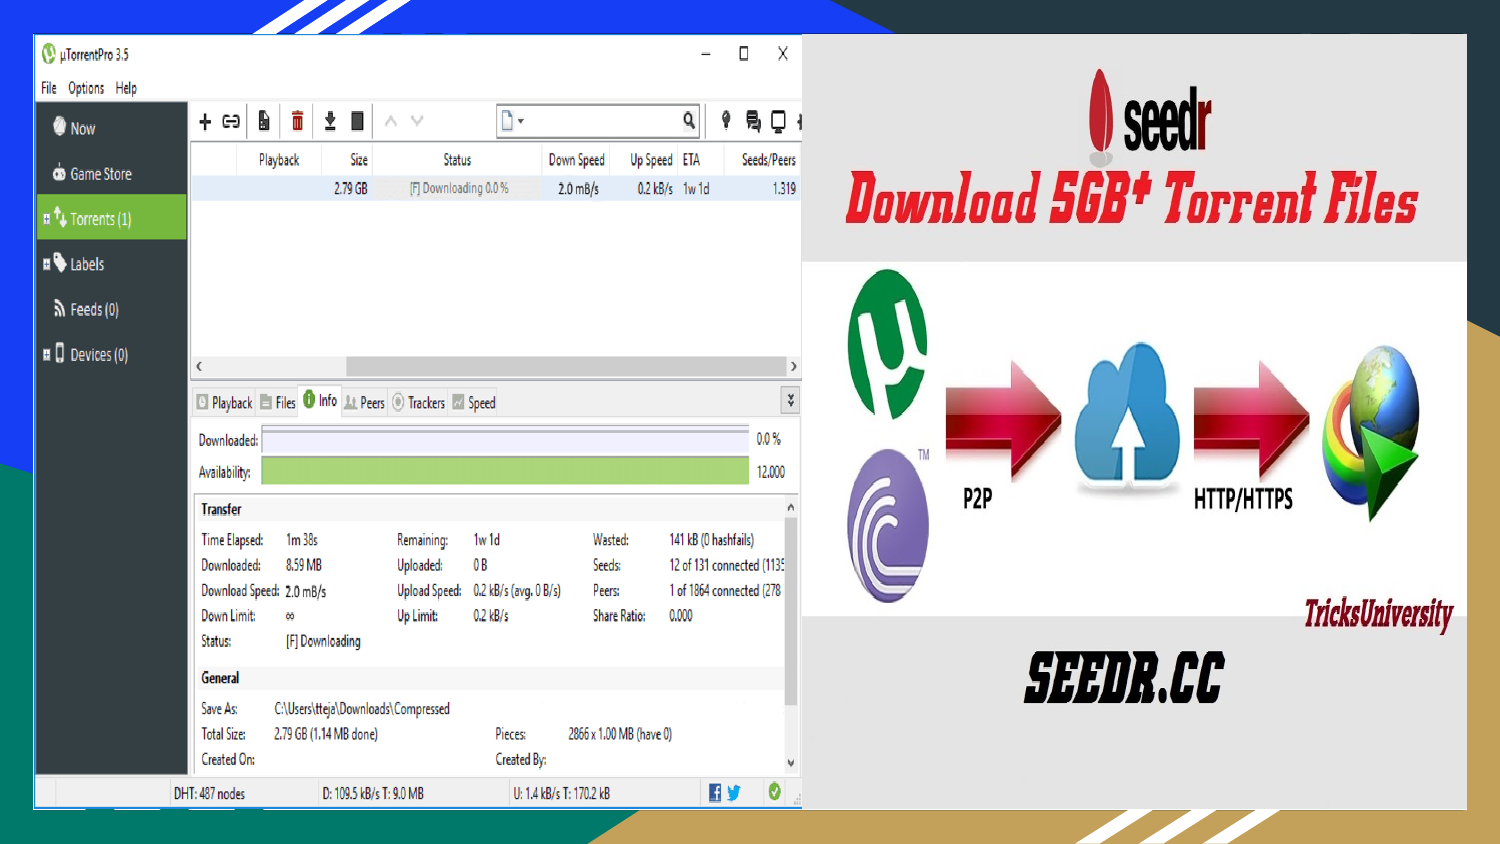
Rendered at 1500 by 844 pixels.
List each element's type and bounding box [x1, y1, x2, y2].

picture [34, 34, 1467, 809]
